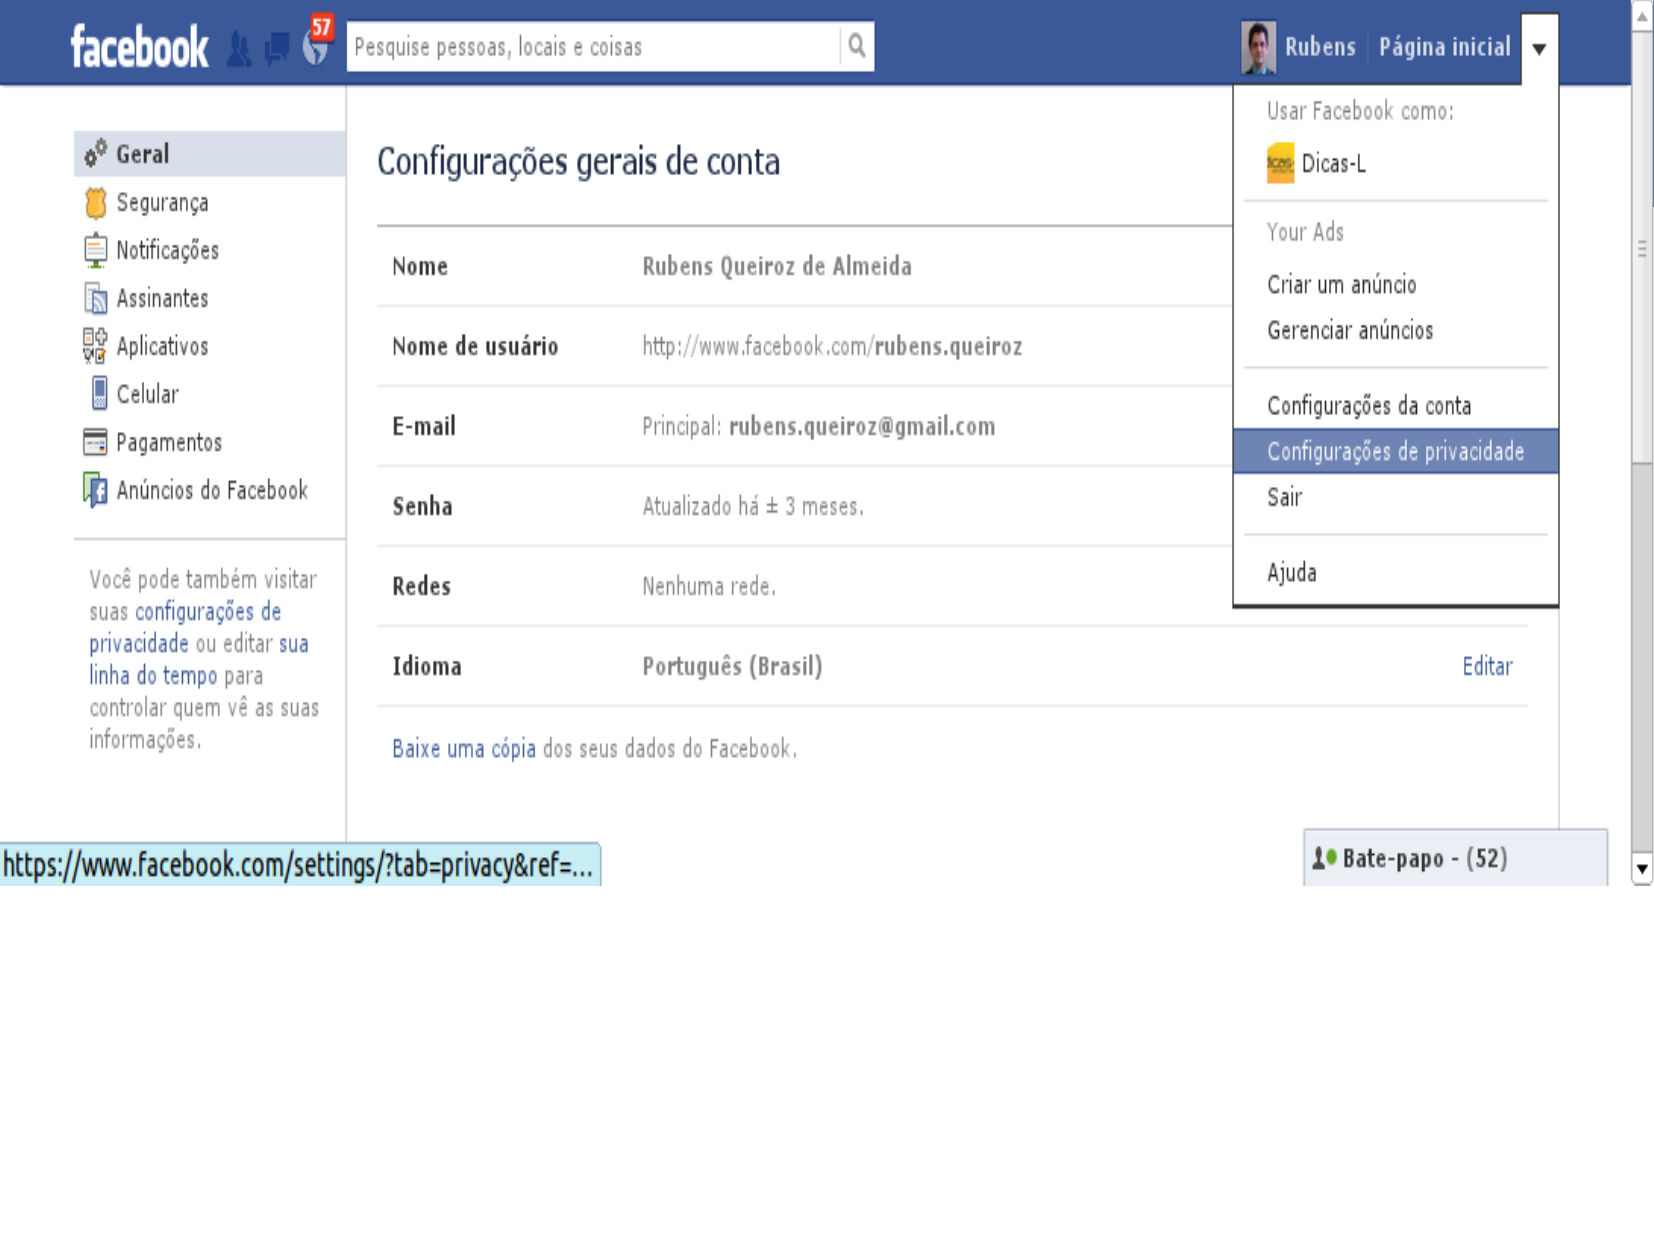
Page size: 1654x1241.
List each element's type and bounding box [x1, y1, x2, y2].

picture [0, 0, 1654, 886]
